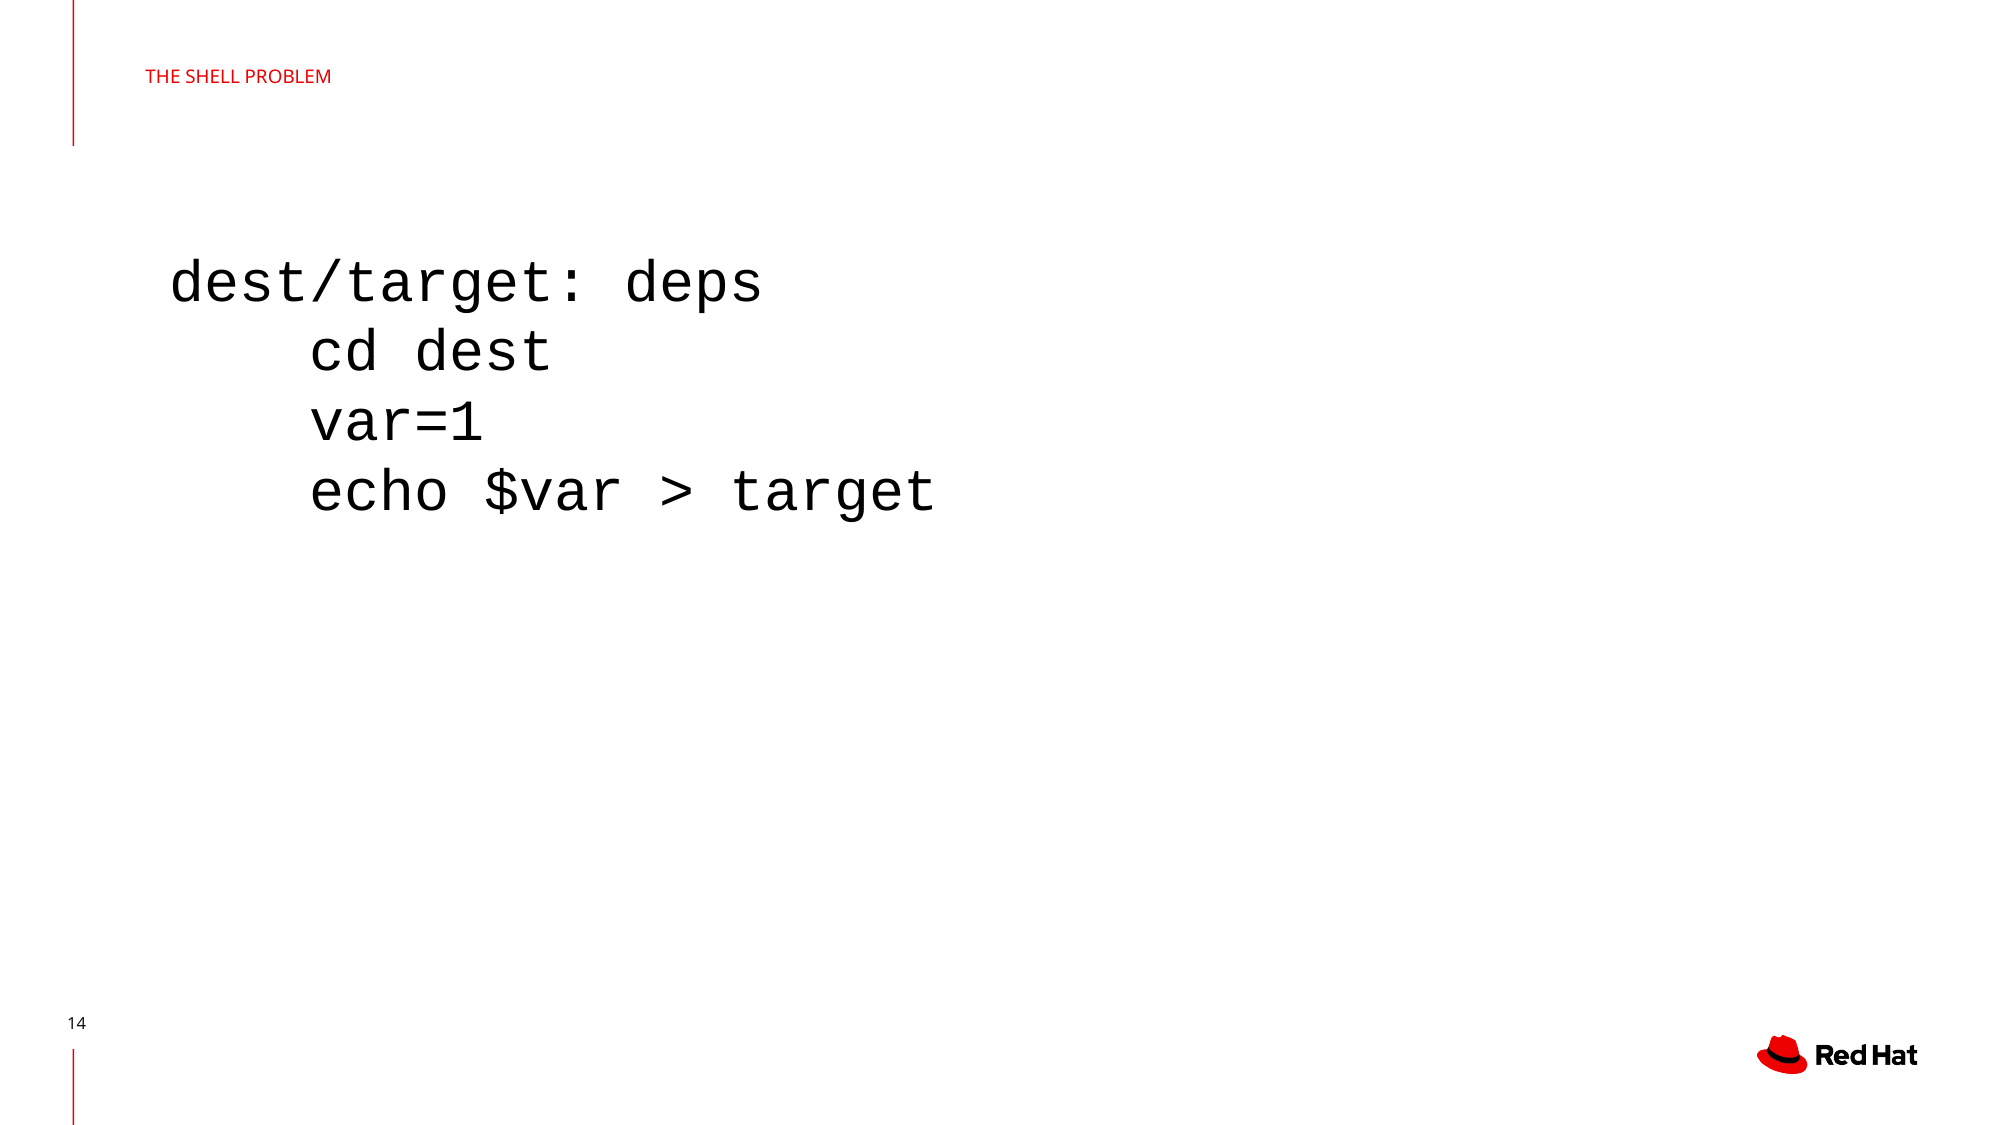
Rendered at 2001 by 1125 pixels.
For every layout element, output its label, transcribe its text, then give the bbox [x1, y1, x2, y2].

picture [1757, 1035, 1918, 1074]
text_box dest/target: deps cd dest var=1 echo $var > target [154, 235, 1807, 530]
text_box THE SHELL PROBLEM [73, 9, 918, 144]
